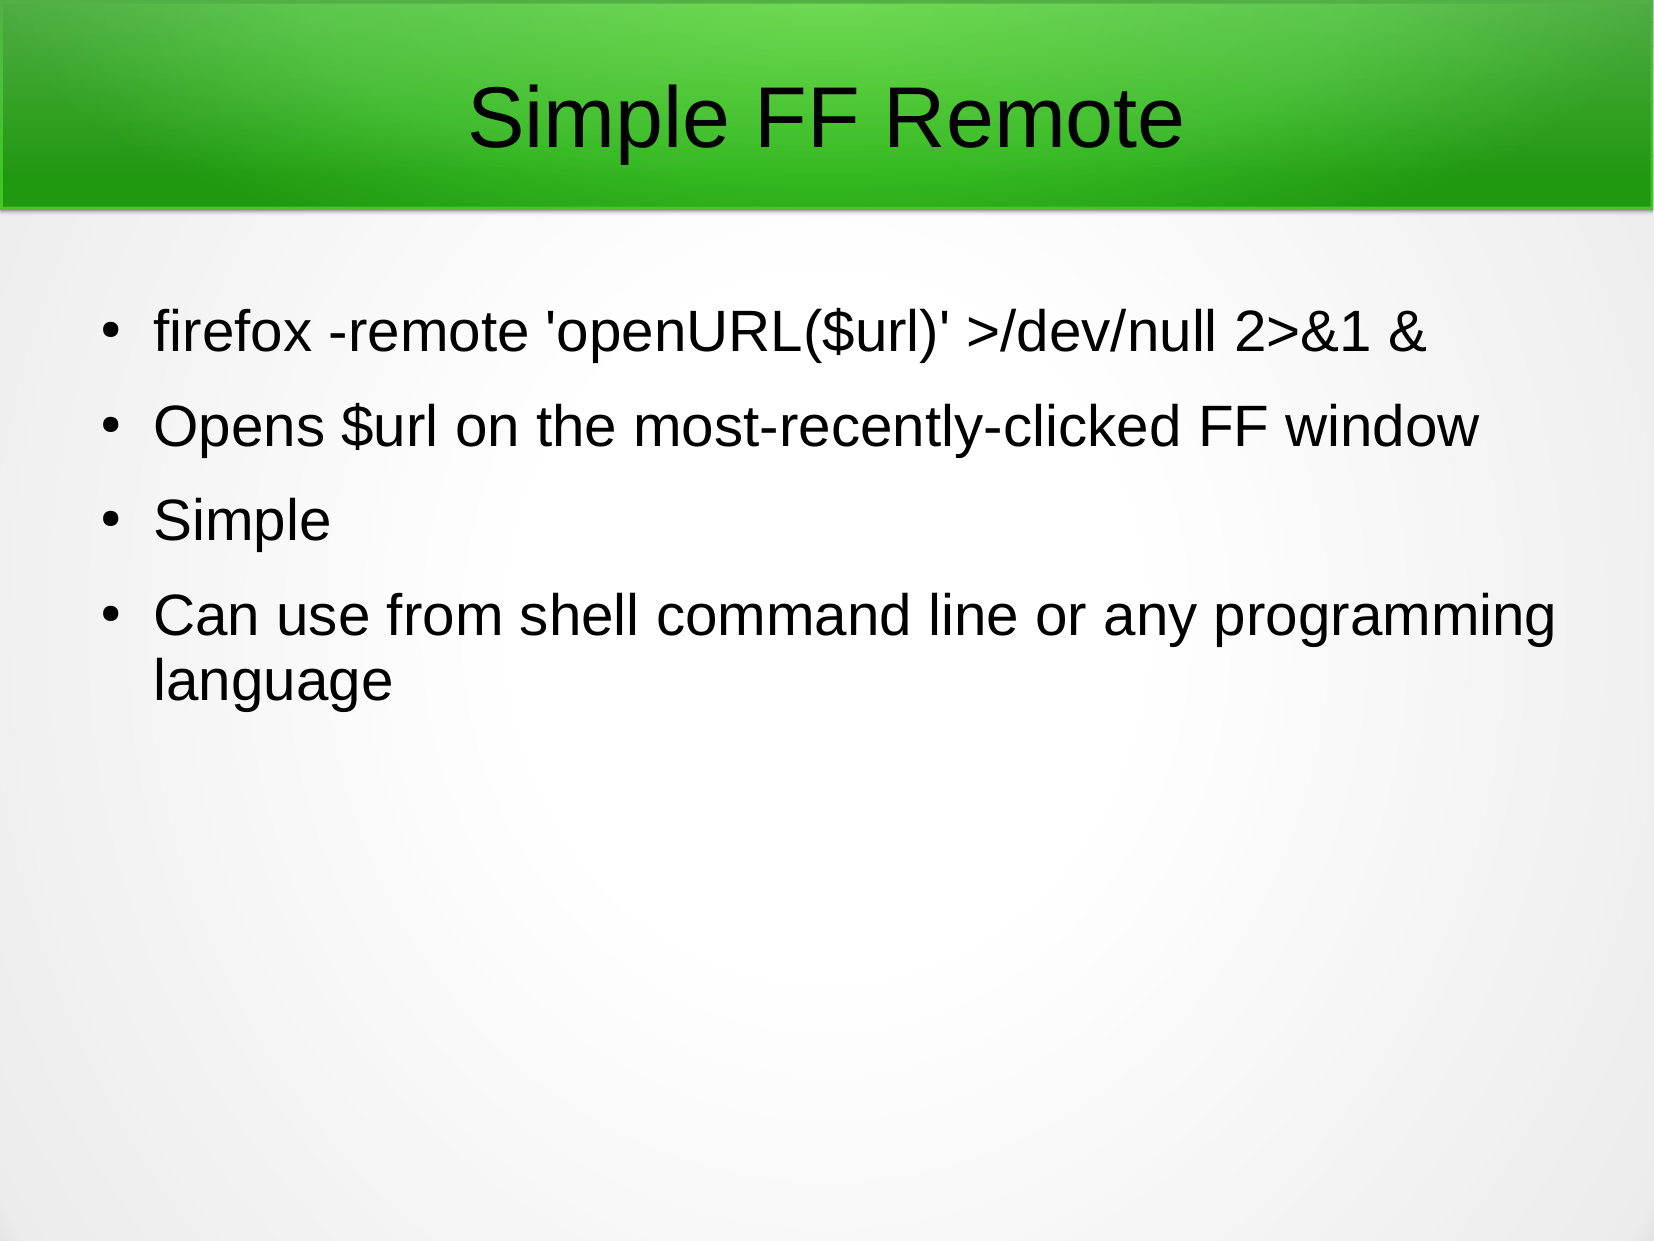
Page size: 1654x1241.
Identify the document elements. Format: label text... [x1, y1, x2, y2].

list firefox -remote 'openURL($url)' >/dev/null 2>&1 & Opens $url on the most-recently-clicked FF window Simple Can use from shell command line or any programming language [82, 299, 1571, 1019]
title Simple FF Remote [82, 47, 1571, 189]
